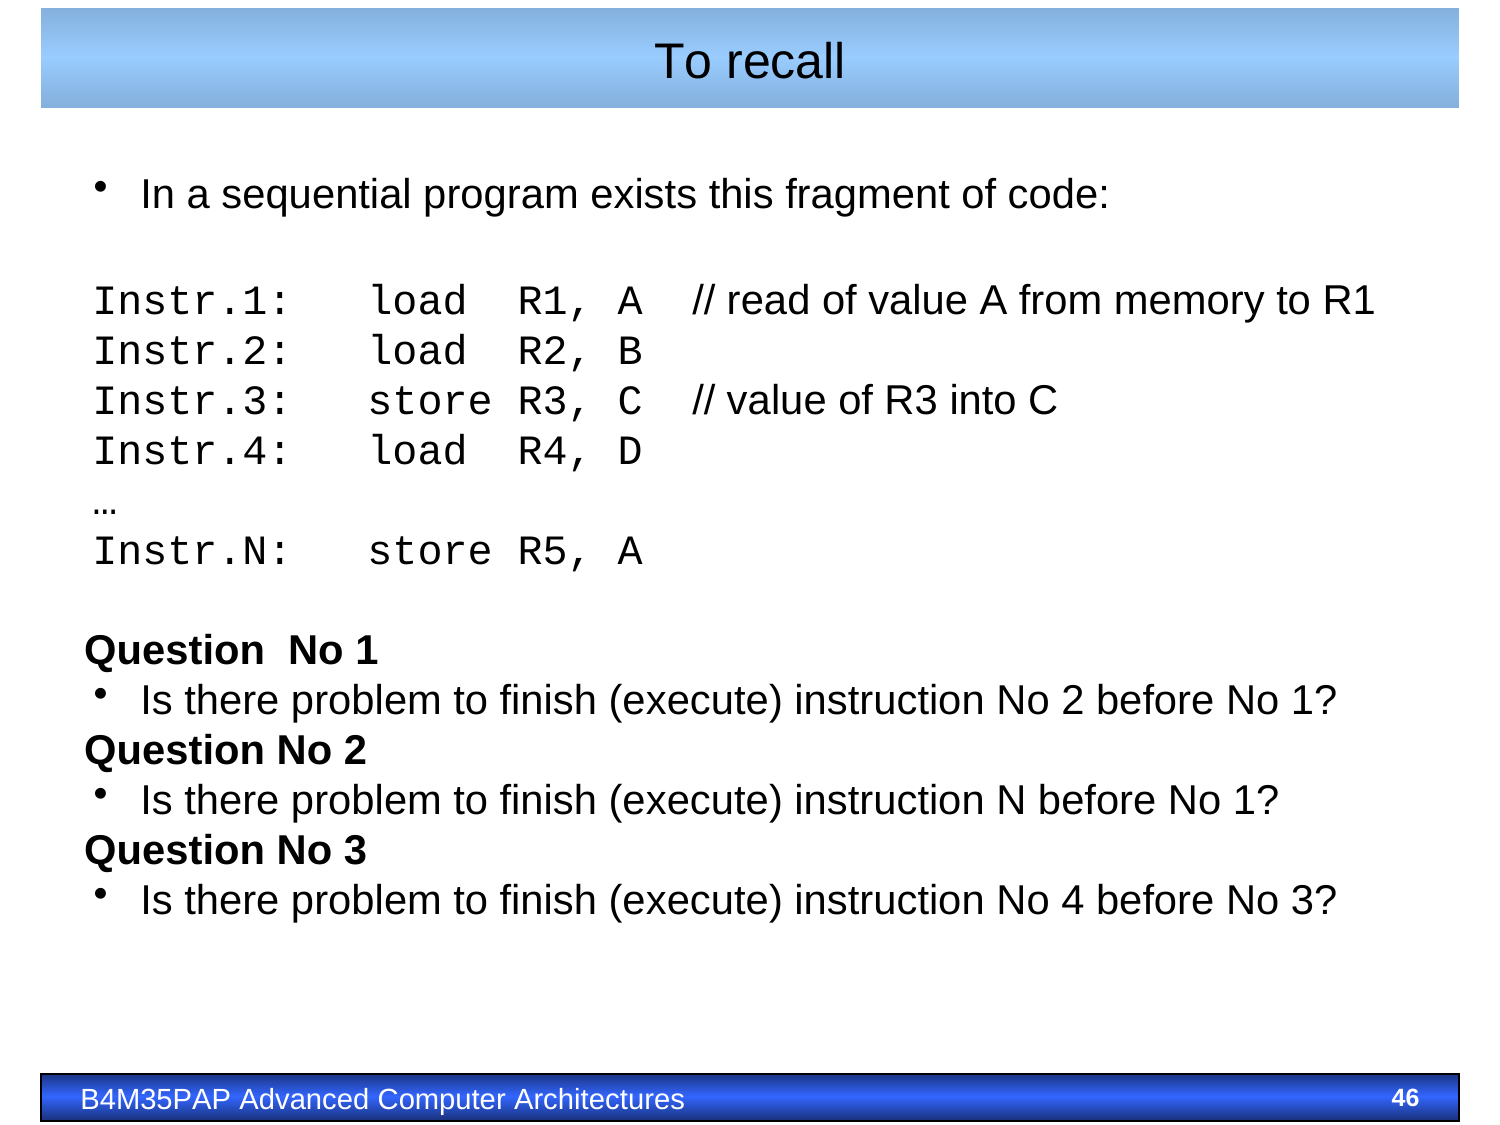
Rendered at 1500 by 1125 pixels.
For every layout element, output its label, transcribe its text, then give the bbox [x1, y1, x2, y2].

list In a sequential program exists this fragment of code: Instr.1: load R1, A // read of value A from memory to R1 Instr.2: load R2, B Instr.3: store R3, C // value of R3 into C Instr.4: load R4, D … Instr.N: store R5, A Question No 1 Is there problem to finish (execute) instruction No 2 before No 1? Question No 2 Is there problem to finish (execute) instruction N before No 1? Question No 3 Is there problem to finish (execute) instruction No 4 before No 3? [3, 101, 1500, 928]
title To recall [41, 8, 1459, 101]
